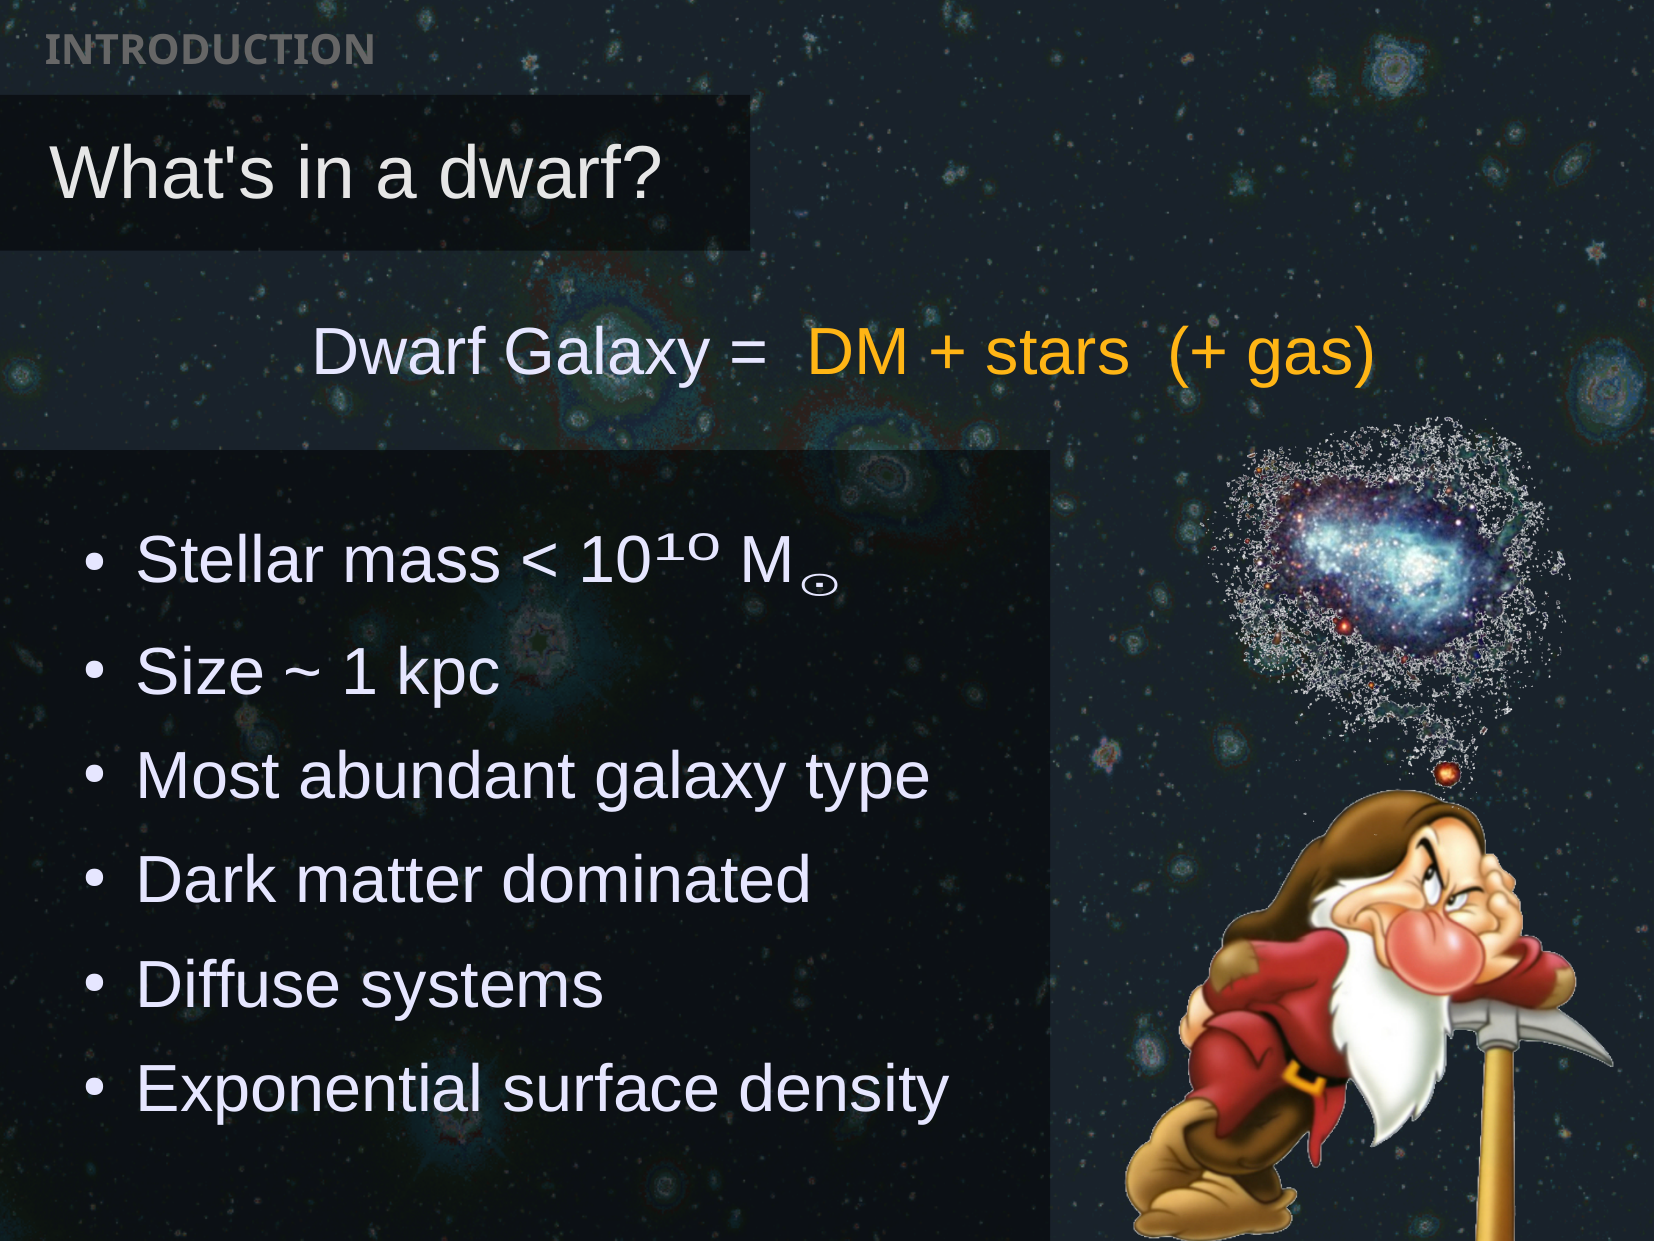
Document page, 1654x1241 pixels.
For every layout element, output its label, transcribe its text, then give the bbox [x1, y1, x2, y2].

list Dwarf Galaxy = DM + stars (+ gas) Stellar mass < 1010 M⊙ Size ~ 1 kpc Most abundant galaxy type Dark matter dominated Diffuse systems Exponential surface density [64, 313, 1331, 1133]
title [0, 450, 1051, 1241]
picture [0, 0, 1654, 1241]
title What's in a dwarf? [0, 94, 751, 251]
text_box INTRODUCTION [0, 0, 502, 96]
